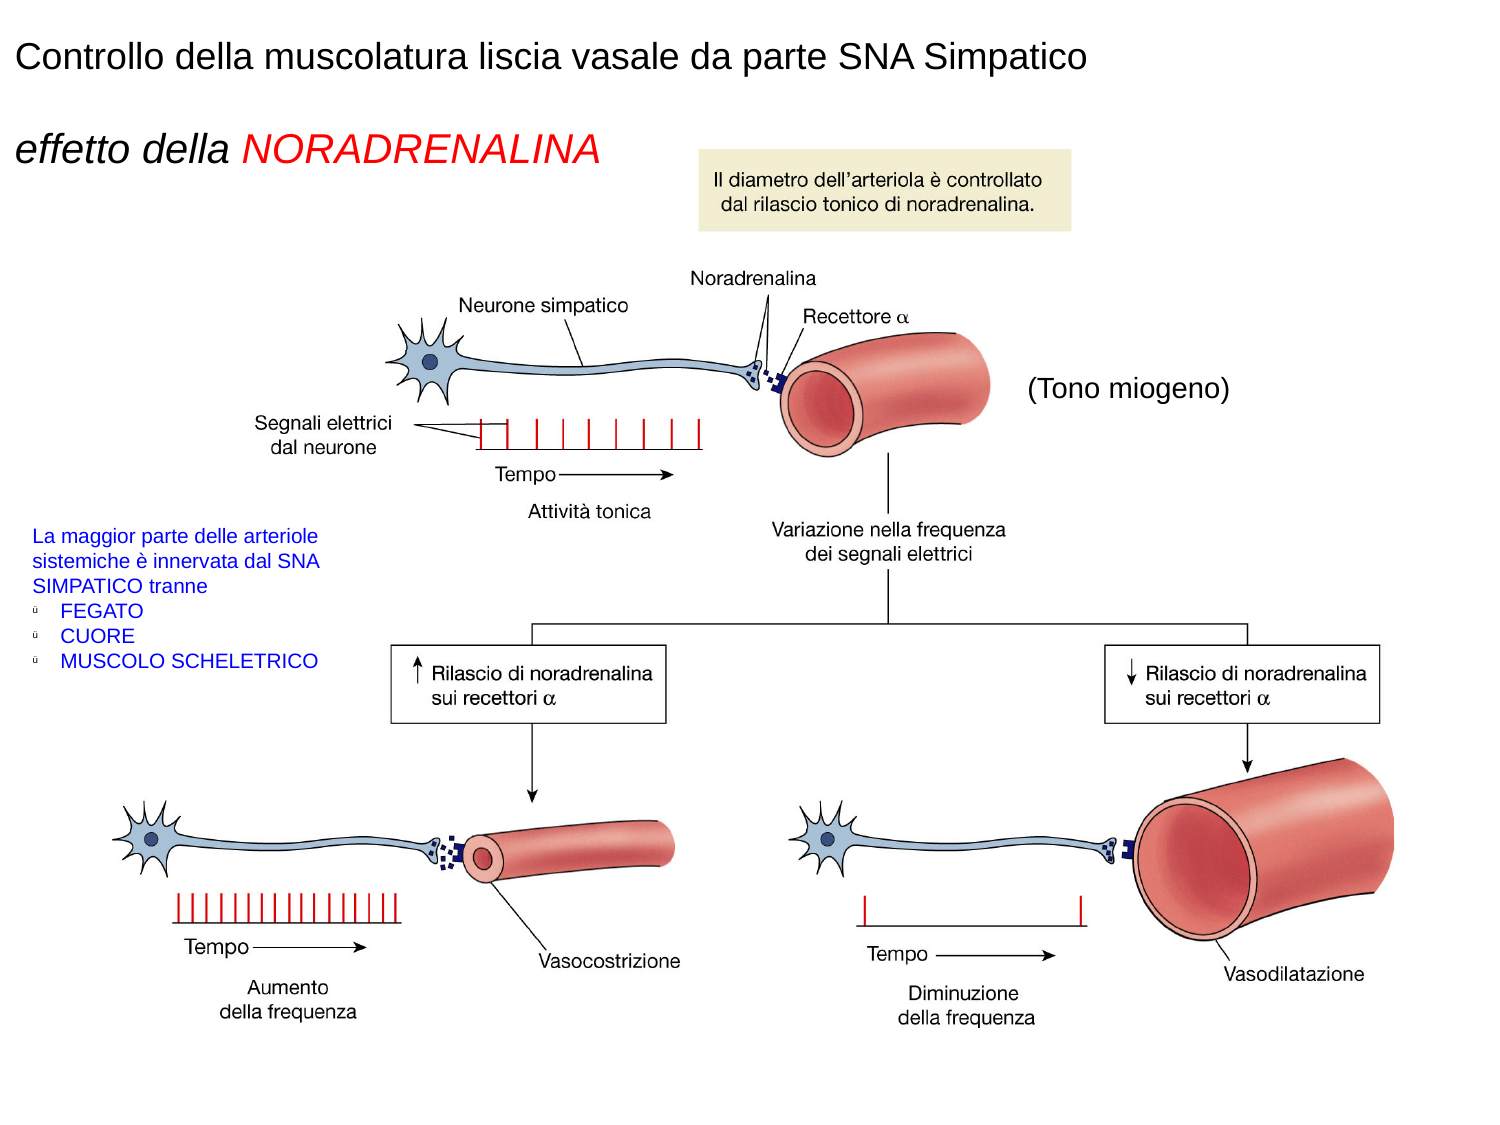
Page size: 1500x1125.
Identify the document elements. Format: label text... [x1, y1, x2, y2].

text_box Controllo della muscolatura liscia vasale da parte SNA Simpatico effetto della NORADRENALINA [0, 24, 1500, 180]
picture [112, 180, 1400, 1028]
text_box La maggior parte delle arteriole sistemiche è innervata dal SNA SIMPATICO tranne FEGATO CUORE MUSCOLO SCHELETRICO [17, 515, 376, 680]
text_box (Tono miogeno) [1012, 362, 1425, 413]
